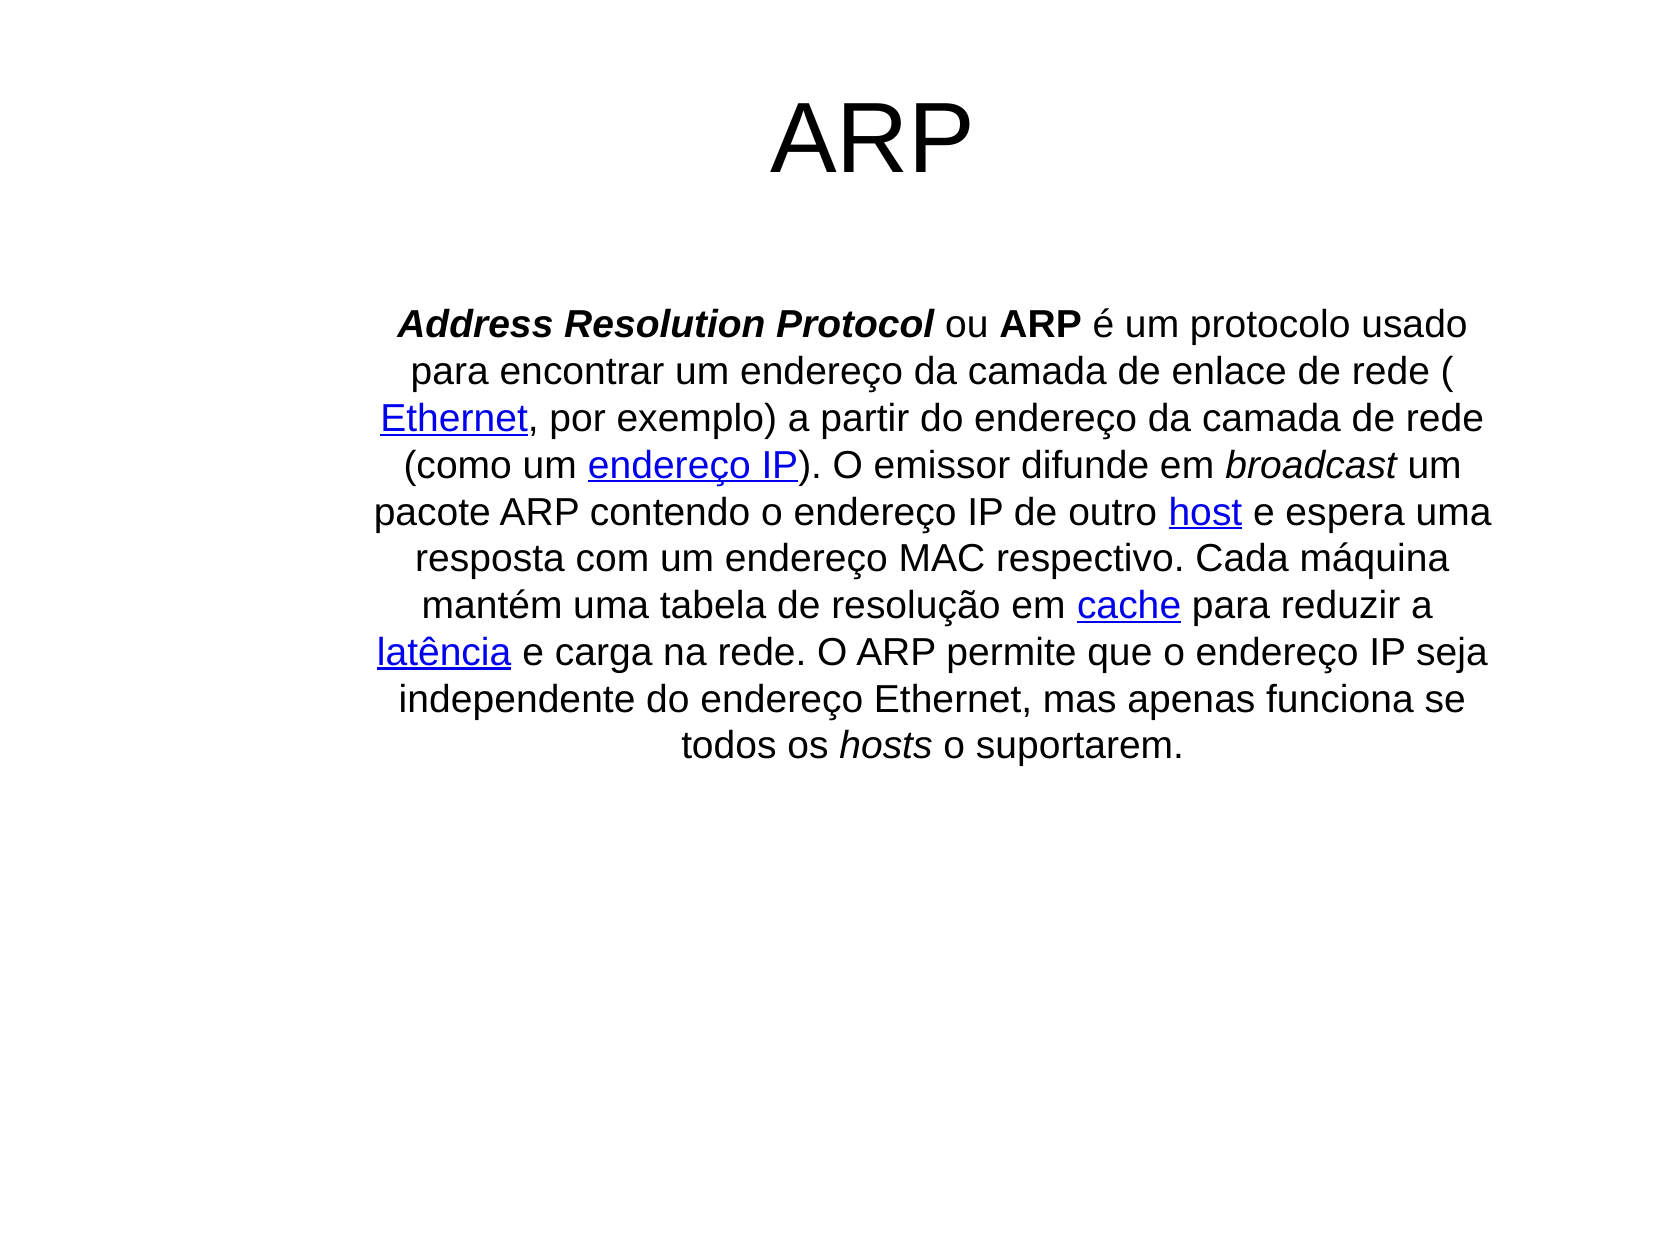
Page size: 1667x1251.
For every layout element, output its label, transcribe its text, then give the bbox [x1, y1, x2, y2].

subtitle Address Resolution Protocol ou ARP é um protocolo usado para encontrar um endereço da camada de enlace de rede (Ethernet, por exemplo) a partir do endereço da camada de rede (como um endereço IP). O emissor difunde em broadcast um pacote ARP contendo o endereço IP de outro host e espera uma resposta com um endereço MAC respectivo. Cada máquina mantém uma tabela de resolução em cache para reduzir a latência e carga na rede. O ARP permite que o endereço IP seja independente do endereço Ethernet, mas apenas funciona se todos os hosts o suportarem. [350, 292, 1516, 1084]
title ARP [183, 66, 1563, 279]
